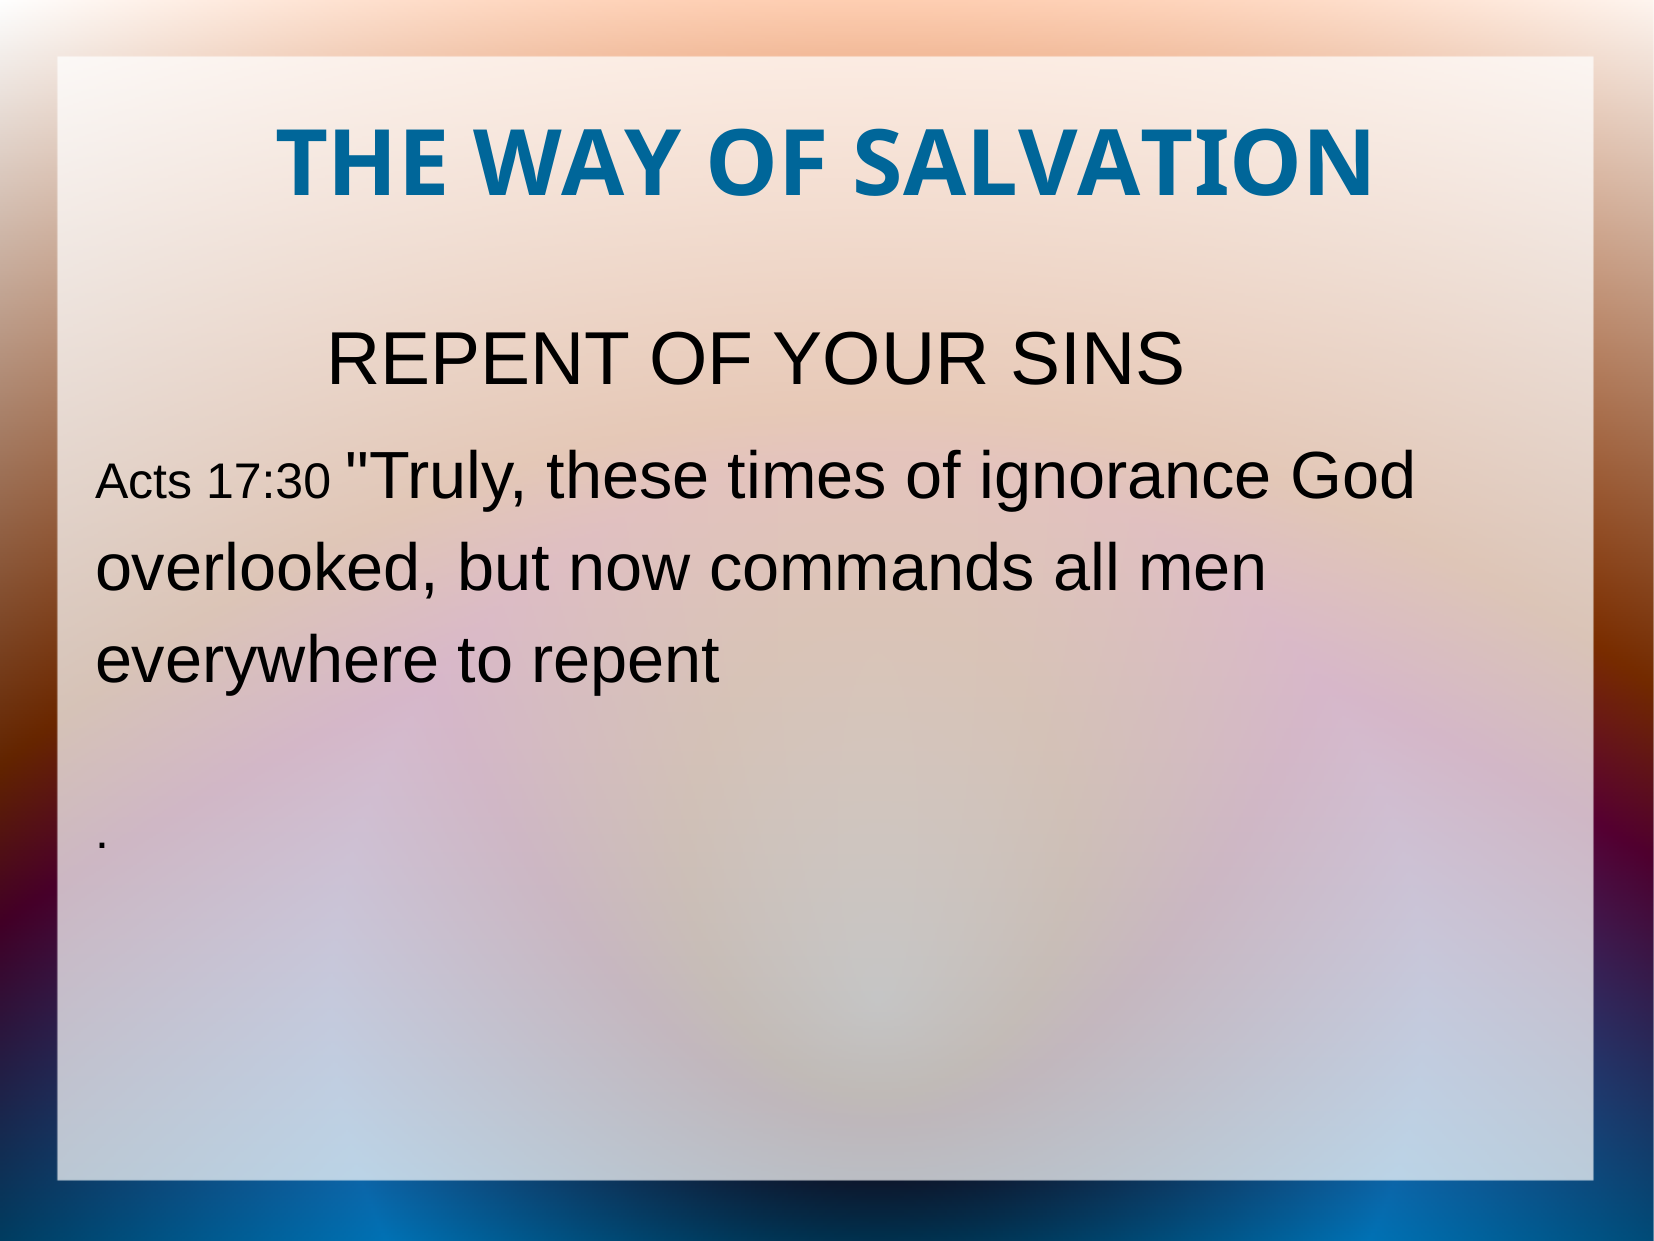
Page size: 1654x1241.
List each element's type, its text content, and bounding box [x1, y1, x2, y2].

text_box REPENT OF YOUR SINS Acts 17:30 "Truly, these times of ignorance God overlooked, but now commands all men everywhere to repent . [80, 222, 1597, 875]
title THE WAY OF SALVATION [82, 103, 1571, 215]
